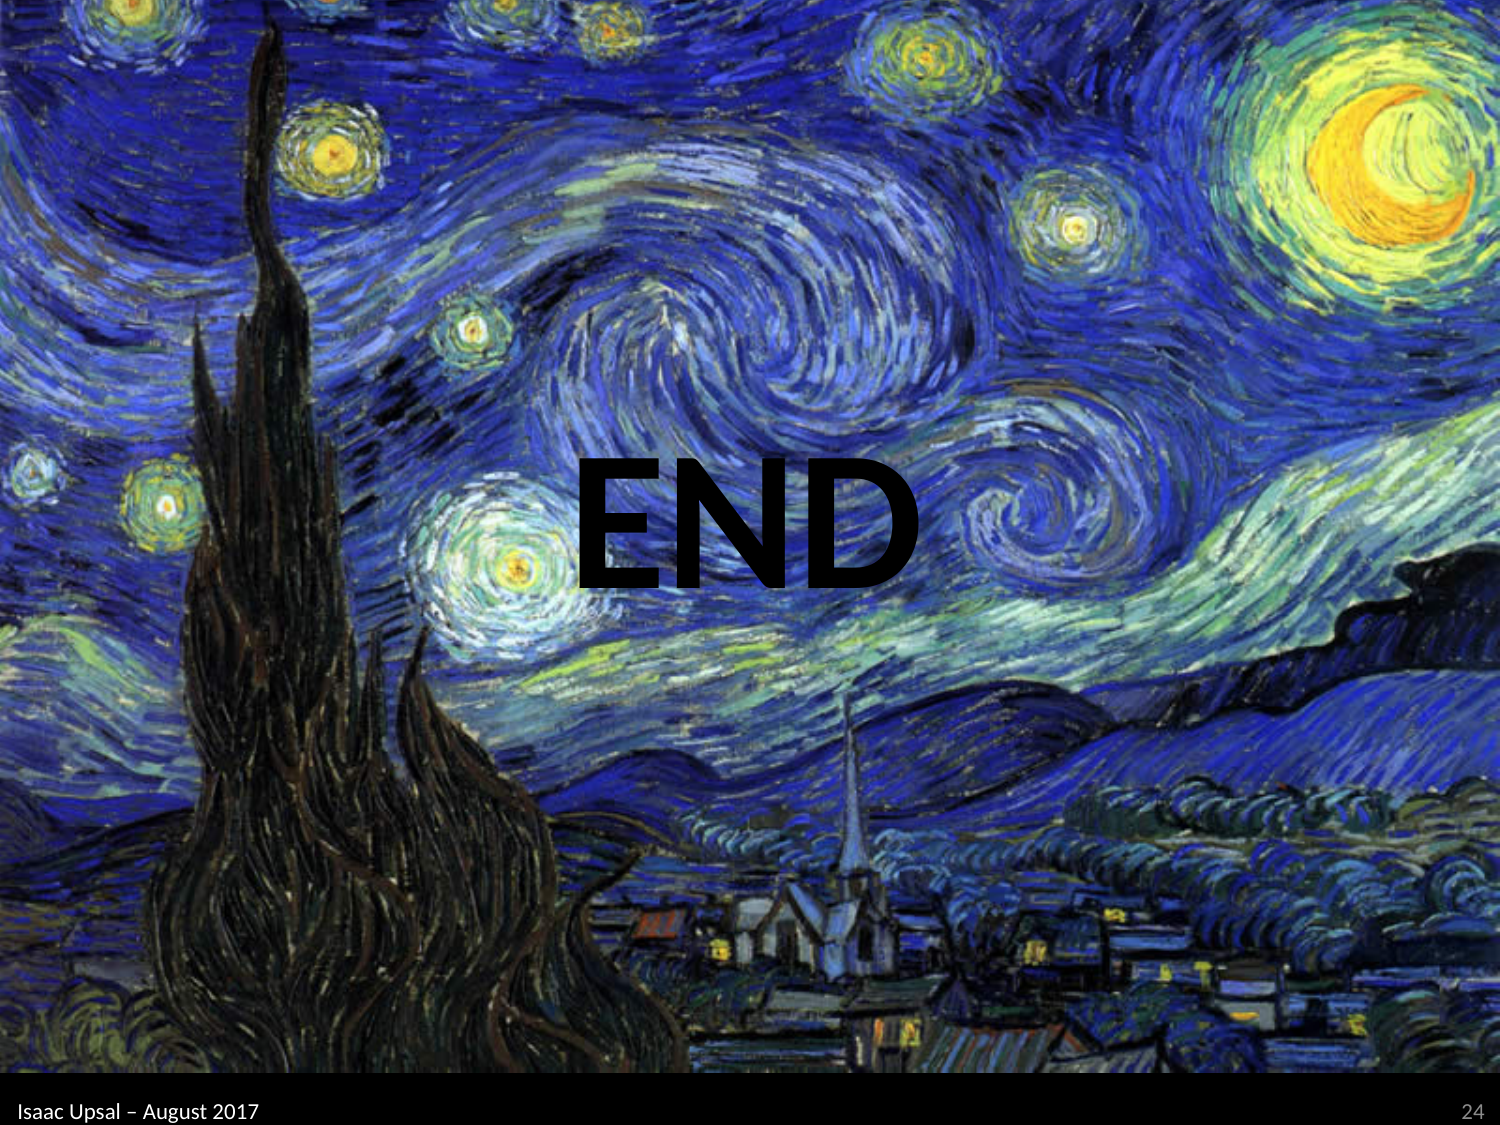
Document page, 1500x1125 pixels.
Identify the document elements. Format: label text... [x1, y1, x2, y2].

title END [118, 380, 1394, 605]
picture [0, 0, 1500, 1073]
